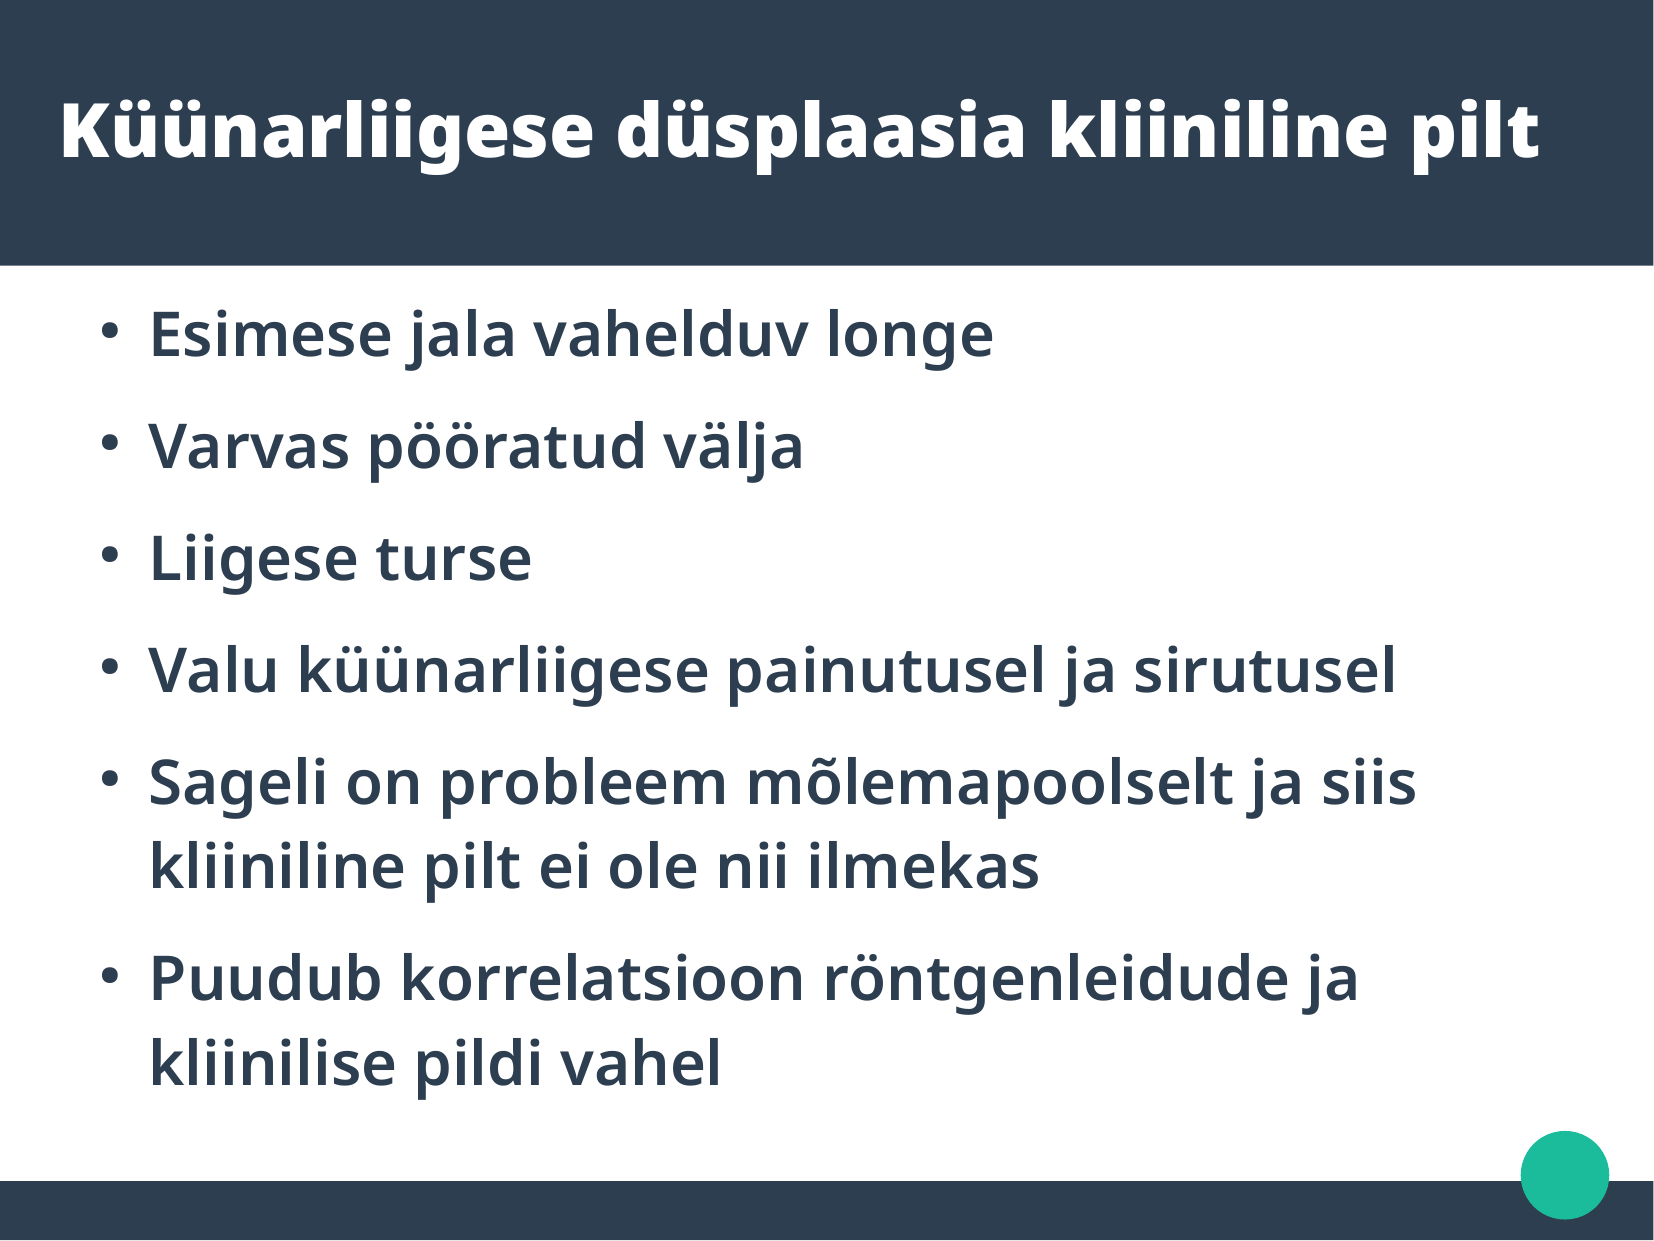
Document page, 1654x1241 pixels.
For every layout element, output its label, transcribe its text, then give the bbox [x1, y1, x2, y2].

title Küünarliigese düsplaasia kliiniline pilt [59, 49, 1595, 207]
list Esimese jala vahelduv longe Varvas pööratud välja Liigese turse Valu küünarliigese painutusel ja sirutusel Sageli on probleem mõlemapoolselt ja siis kliiniline pilt ei ole nii ilmekas Puudub korrelatsioon röntgenleidude ja kliinilise pildi vahel [82, 290, 1571, 1110]
